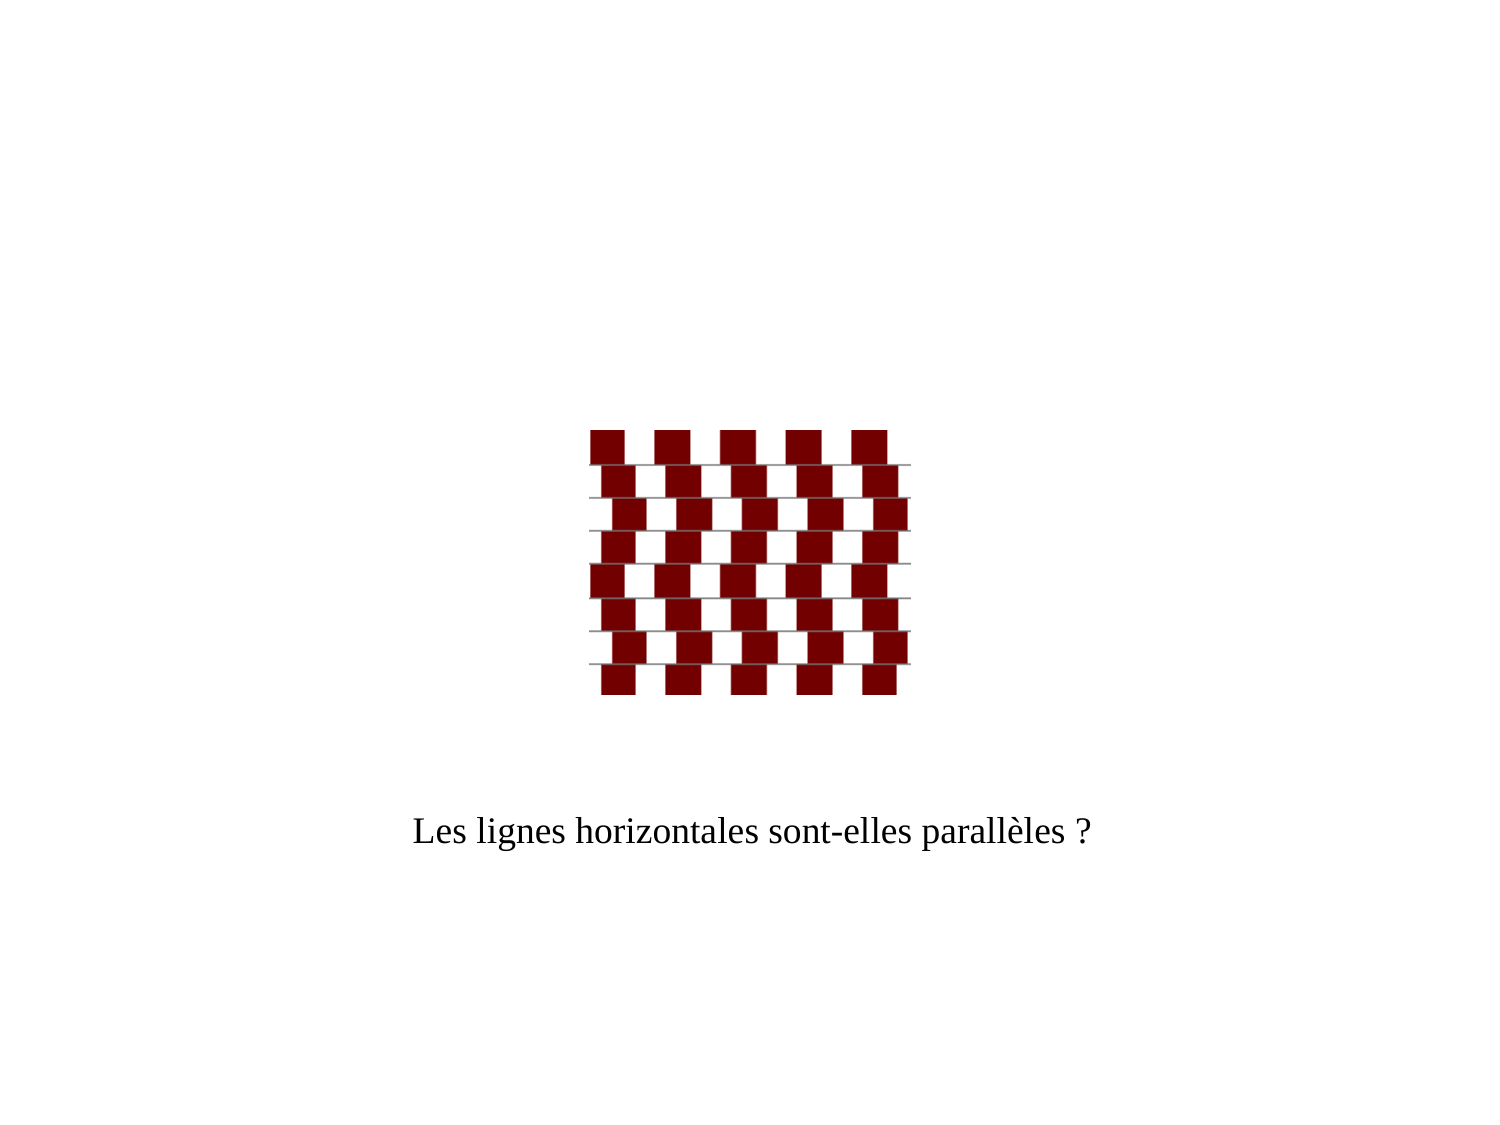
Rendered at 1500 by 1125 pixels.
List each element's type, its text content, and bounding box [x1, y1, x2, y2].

picture [589, 430, 911, 695]
text_box Les lignes horizontales sont-elles parallèles ? [397, 798, 1118, 859]
